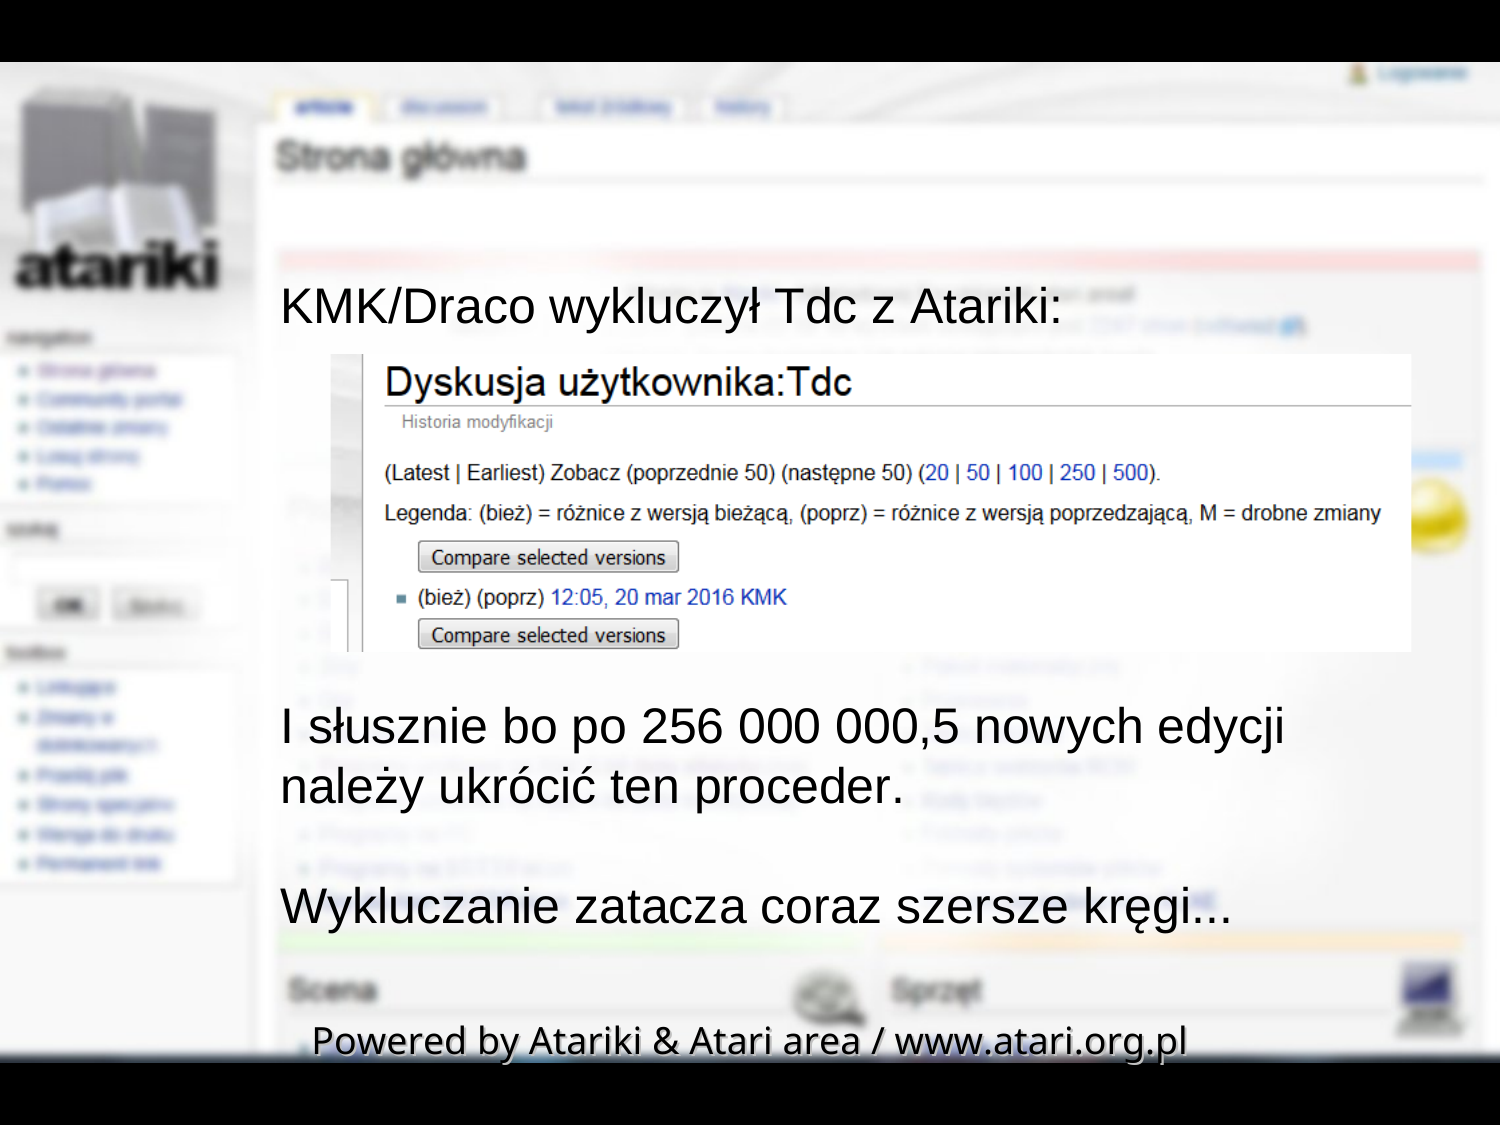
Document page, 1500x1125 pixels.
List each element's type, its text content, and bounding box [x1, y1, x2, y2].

picture [0, 62, 1500, 1009]
text_box KMK/Draco wykluczył Tdc z Atariki: I słusznie bo po 256 000 000,5 nowych edycji należy ukrócić ten proceder. Wykluczanie zatacza coraz szersze kręgi... [265, 265, 1418, 1001]
text_box Powered by Atariki & Atari area / www.atari.org.pl [0, 1009, 1500, 1070]
